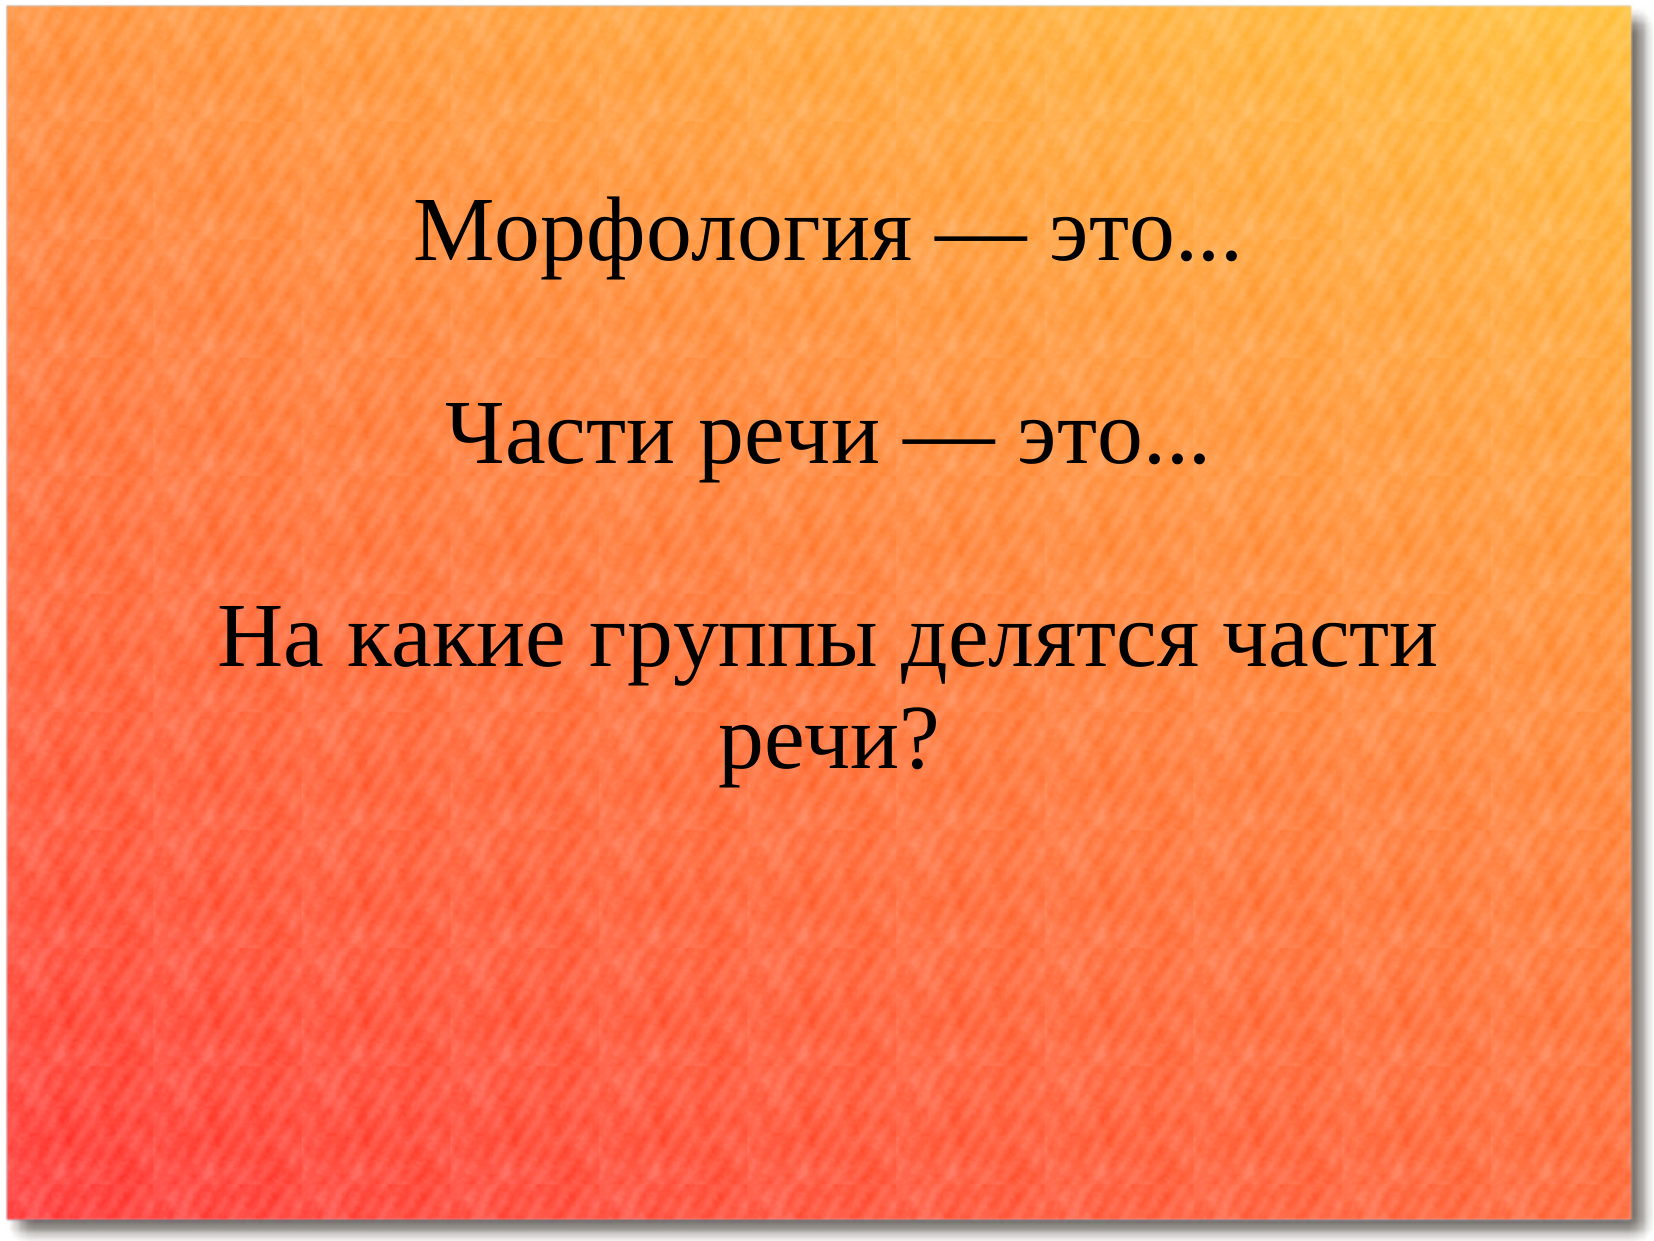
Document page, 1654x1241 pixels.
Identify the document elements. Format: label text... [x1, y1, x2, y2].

title Морфология — это... Части речи — это... На какие группы делятся части речи? [123, 178, 1536, 1093]
picture [0, 0, 1654, 1241]
